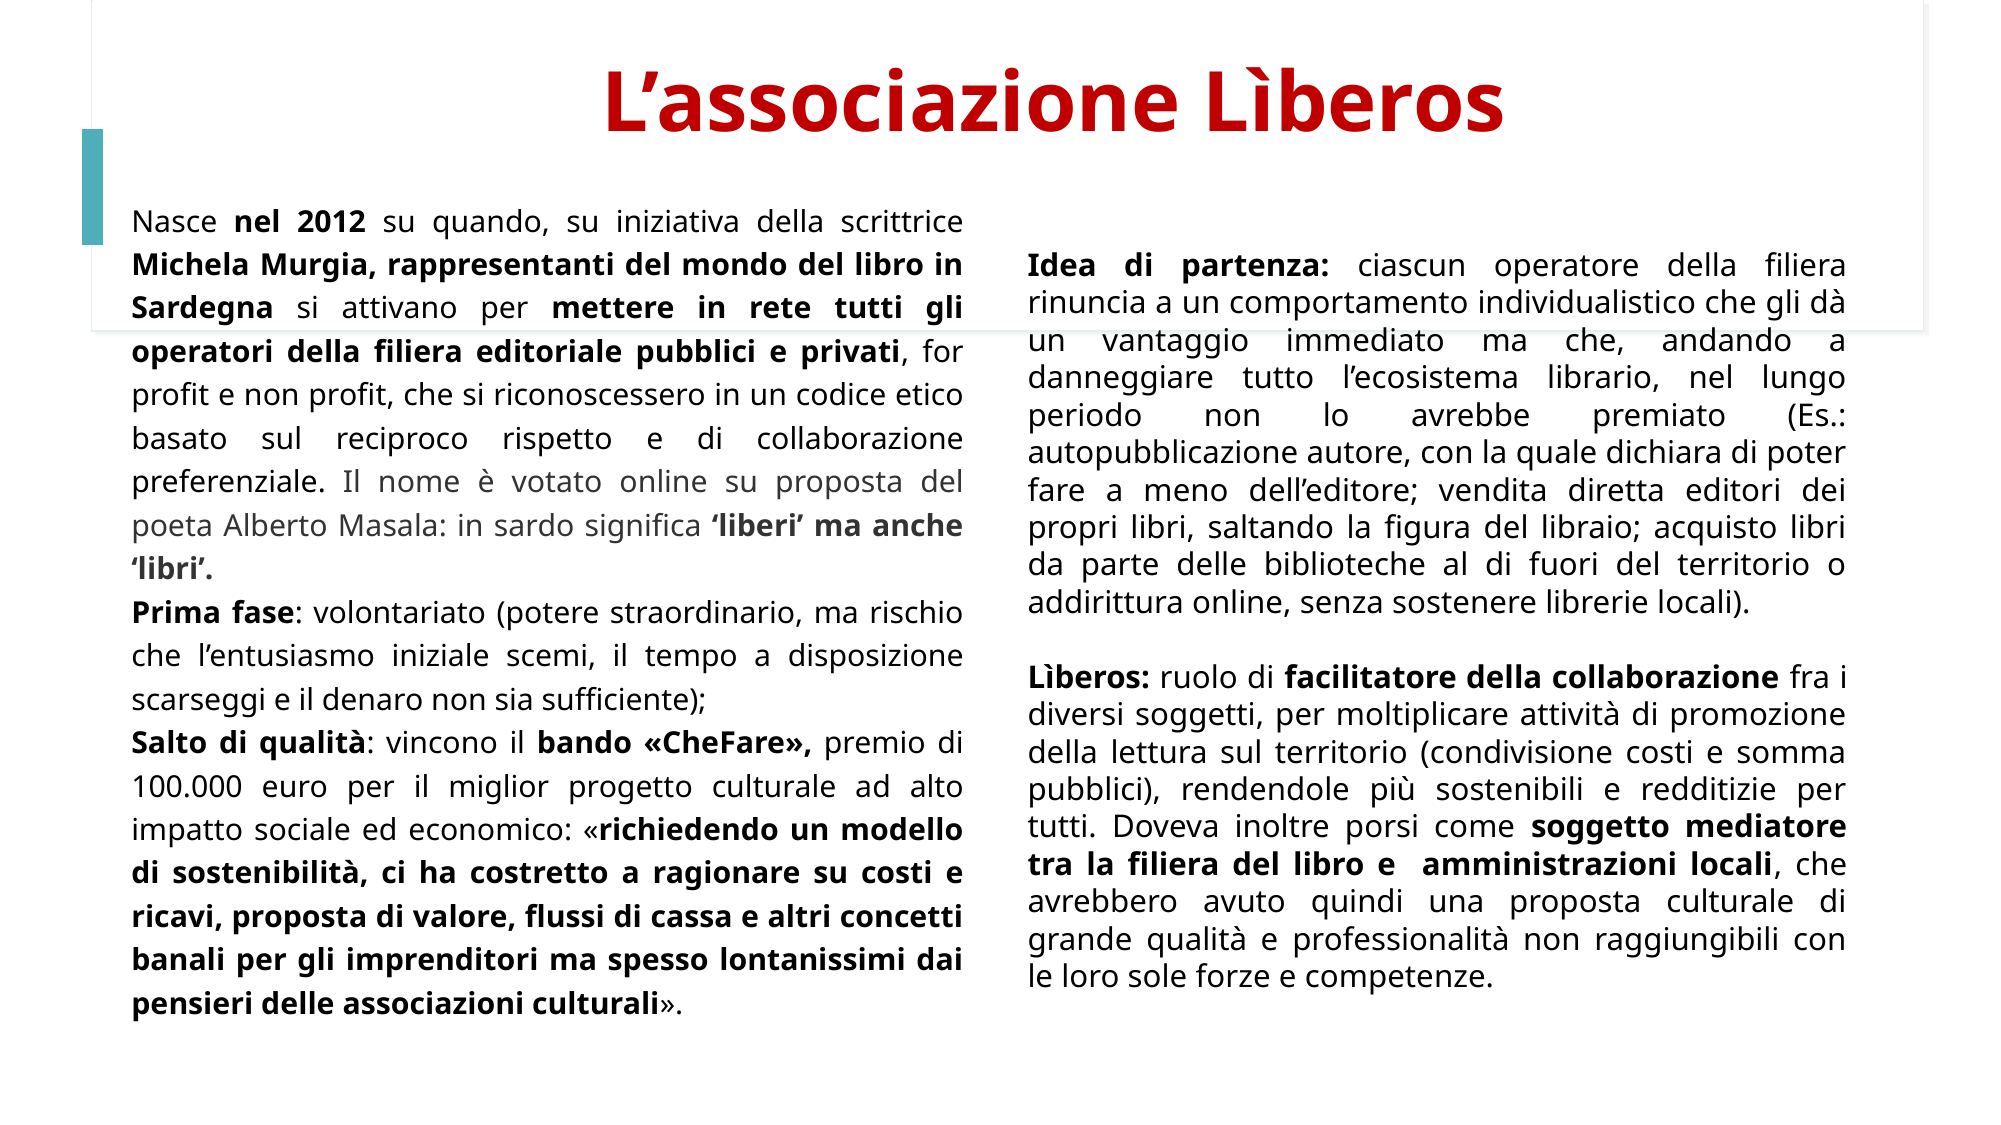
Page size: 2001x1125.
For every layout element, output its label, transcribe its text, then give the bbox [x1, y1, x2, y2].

list Idea di partenza: ciascun operatore della filiera rinuncia a un comportamento individualistico che gli dà un vantaggio immediato ma che, andando a danneggiare tutto l’ecosistema librario, nel lungo periodo non lo avrebbe premiato (Es.: autopubblicazione autore, con la quale dichiara di poter fare a meno dell’editore; vendita diretta editori dei propri libri, saltando la figura del libraio; acquisto libri da parte delle biblioteche al di fuori del territorio o addirittura online, senza sostenere librerie locali). Lìberos: ruolo di facilitatore della collaborazione fra i diversi soggetti, per moltiplicare attività di promozione della lettura sul territorio (condivisione costi e somma pubblici), rendendole più sostenibili e redditizie per tutti. Doveva inoltre porsi come soggetto mediatore tra la filiera del libro e amministrazioni locali, che avrebbero avuto quindi una proposta culturale di grande qualità e professionalità non raggiungibili con le loro sole forze e competenze. [1012, 237, 1863, 1014]
title L’associazione Lìberos [191, 21, 1917, 188]
list Nasce nel 2012 su quando, su iniziativa della scrittrice Michela Murgia, rappresentanti del mondo del libro in Sardegna si attivano per mettere in rete tutti gli operatori della filiera editoriale pubblici e privati, for profit e non profit, che si riconoscessero in un codice etico basato sul reciproco rispetto e di collaborazione preferenziale. Il nome è votato online su proposta del poeta Alberto Masala: in sardo significa ‘liberi’ ma anche ‘libri’. Prima fase: volontariato (potere straordinario, ma rischio che l’entusiasmo iniziale scemi, il tempo a disposizione scarseggi e il denaro non sia sufficiente); Salto di qualità: vincono il bando «CheFare», premio di 100.000 euro per il miglior progetto culturale ad alto impatto sociale ed economico: «richiedendo un modello di sostenibilità, ci ha costretto a ragionare su costi e ricavi, proposta di valore, flussi di cassa e altri concetti banali per gli imprenditori ma spesso lontanissimi dai pensieri delle associazioni culturali». [116, 187, 988, 1037]
